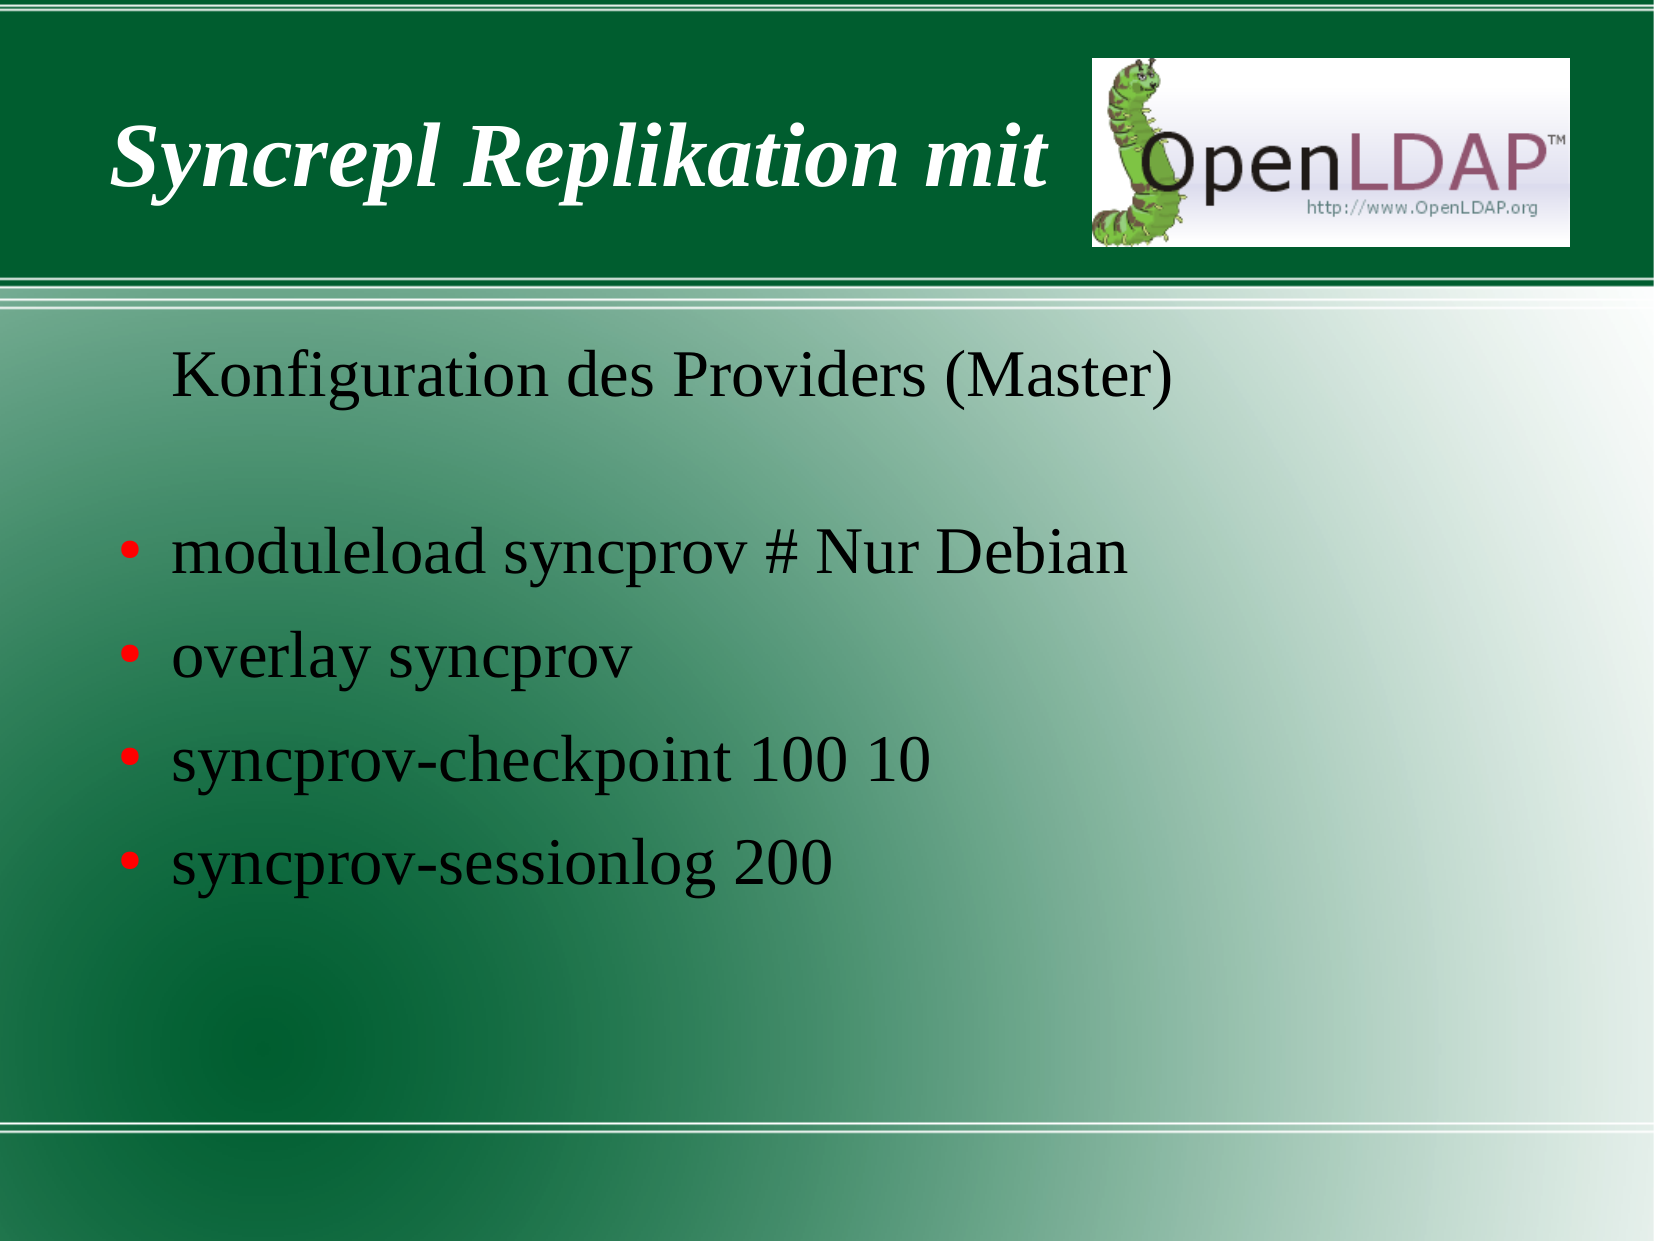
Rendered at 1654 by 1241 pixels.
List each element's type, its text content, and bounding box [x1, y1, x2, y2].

picture [0, 0, 1654, 1241]
title Syncrepl Replikation mit [29, 59, 1152, 252]
list Konfiguration des Providers (Master) moduleload syncprov # Nur Debian overlay syncprov syncprov-checkpoint 100 10 syncprov-sessionlog 200 [82, 336, 1571, 1036]
